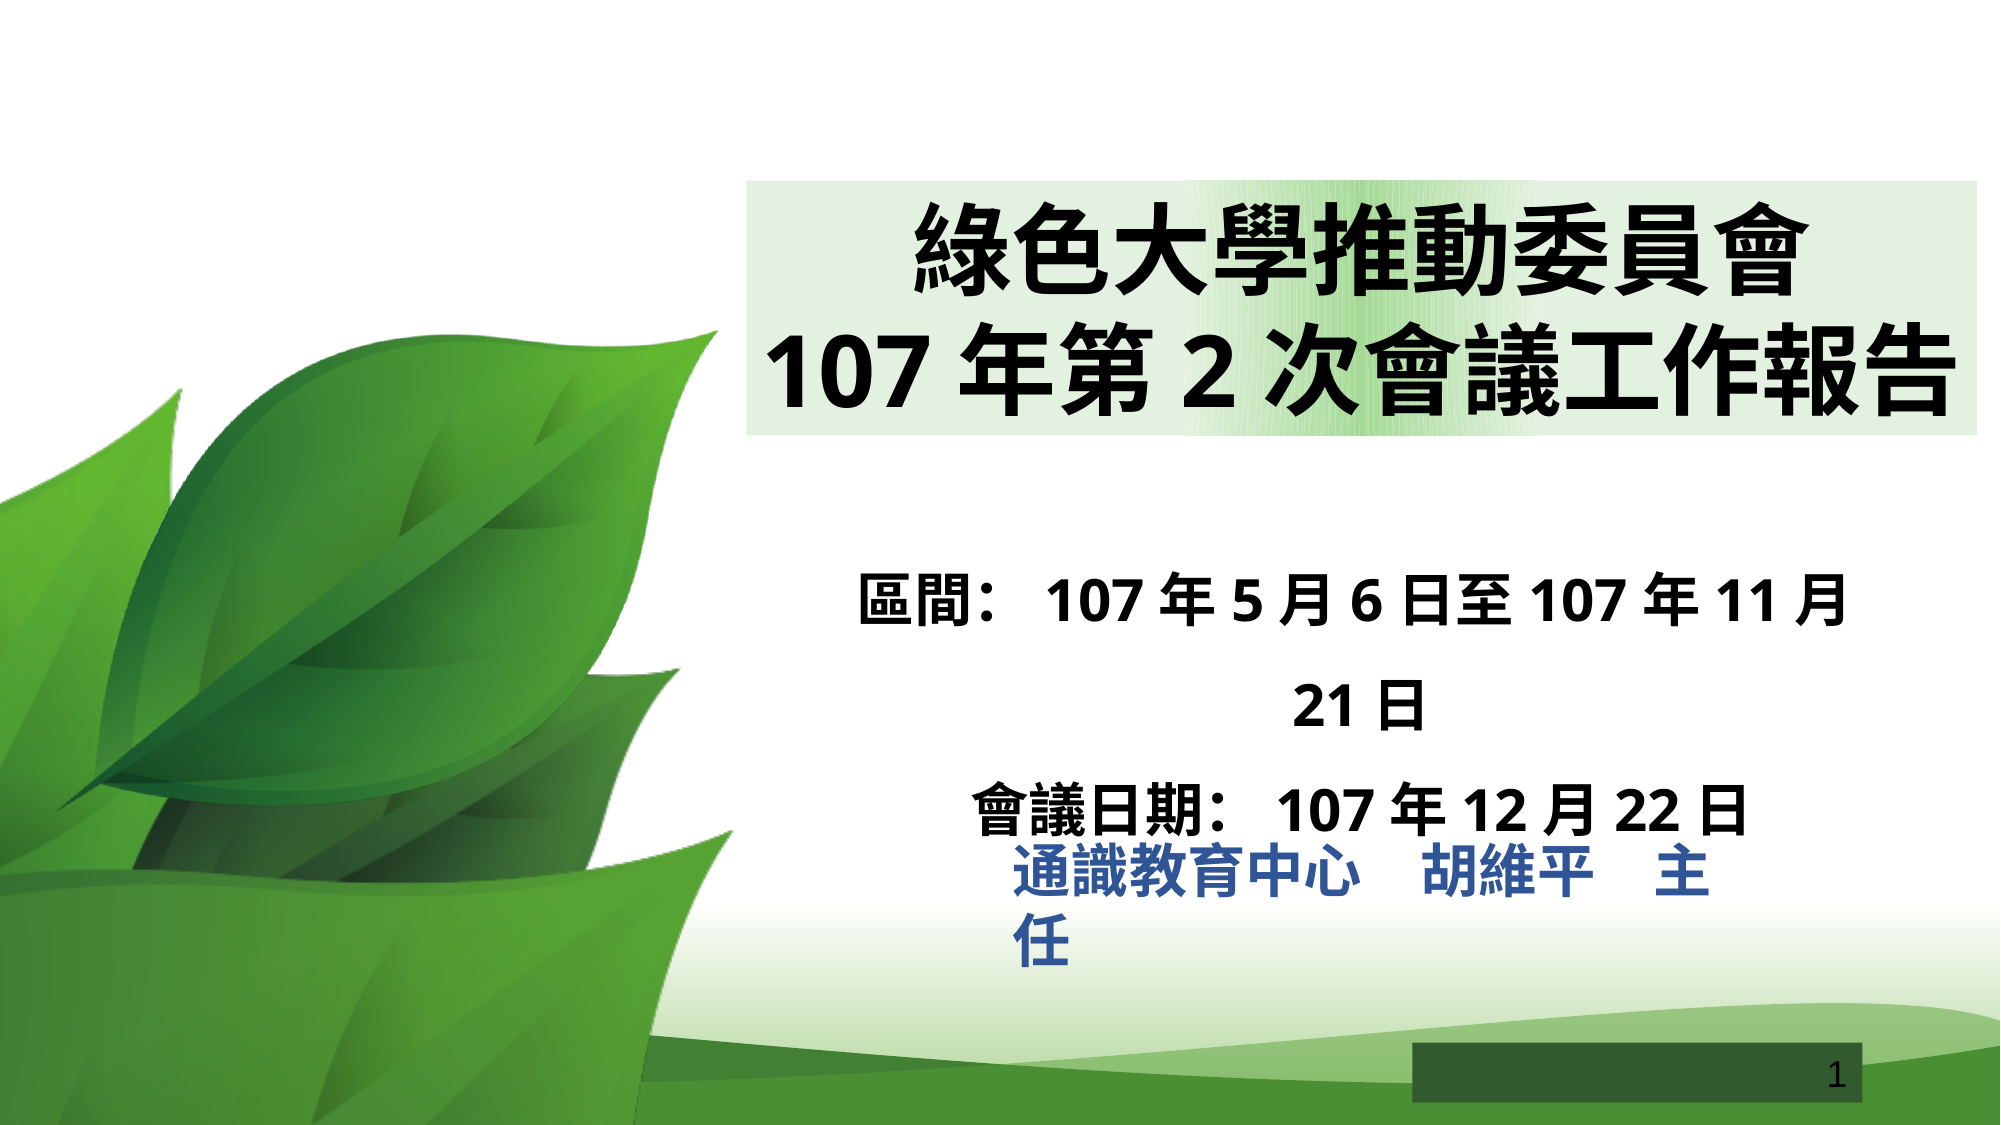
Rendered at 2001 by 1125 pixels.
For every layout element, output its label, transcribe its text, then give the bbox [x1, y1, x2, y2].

text_box 通識教育中心 胡維平 主任 [1001, 851, 1763, 980]
text_box 區間：107年5月6日至107年11月21日 會議日期：107年12月22日 [819, 521, 1904, 851]
text_box 綠色大學推動委員會 107年第2次會議工作報告 [746, 180, 1977, 436]
picture [0, 130, 793, 1125]
slide_number <number> [1412, 1042, 1863, 1103]
text_box [793, 1003, 2000, 1125]
